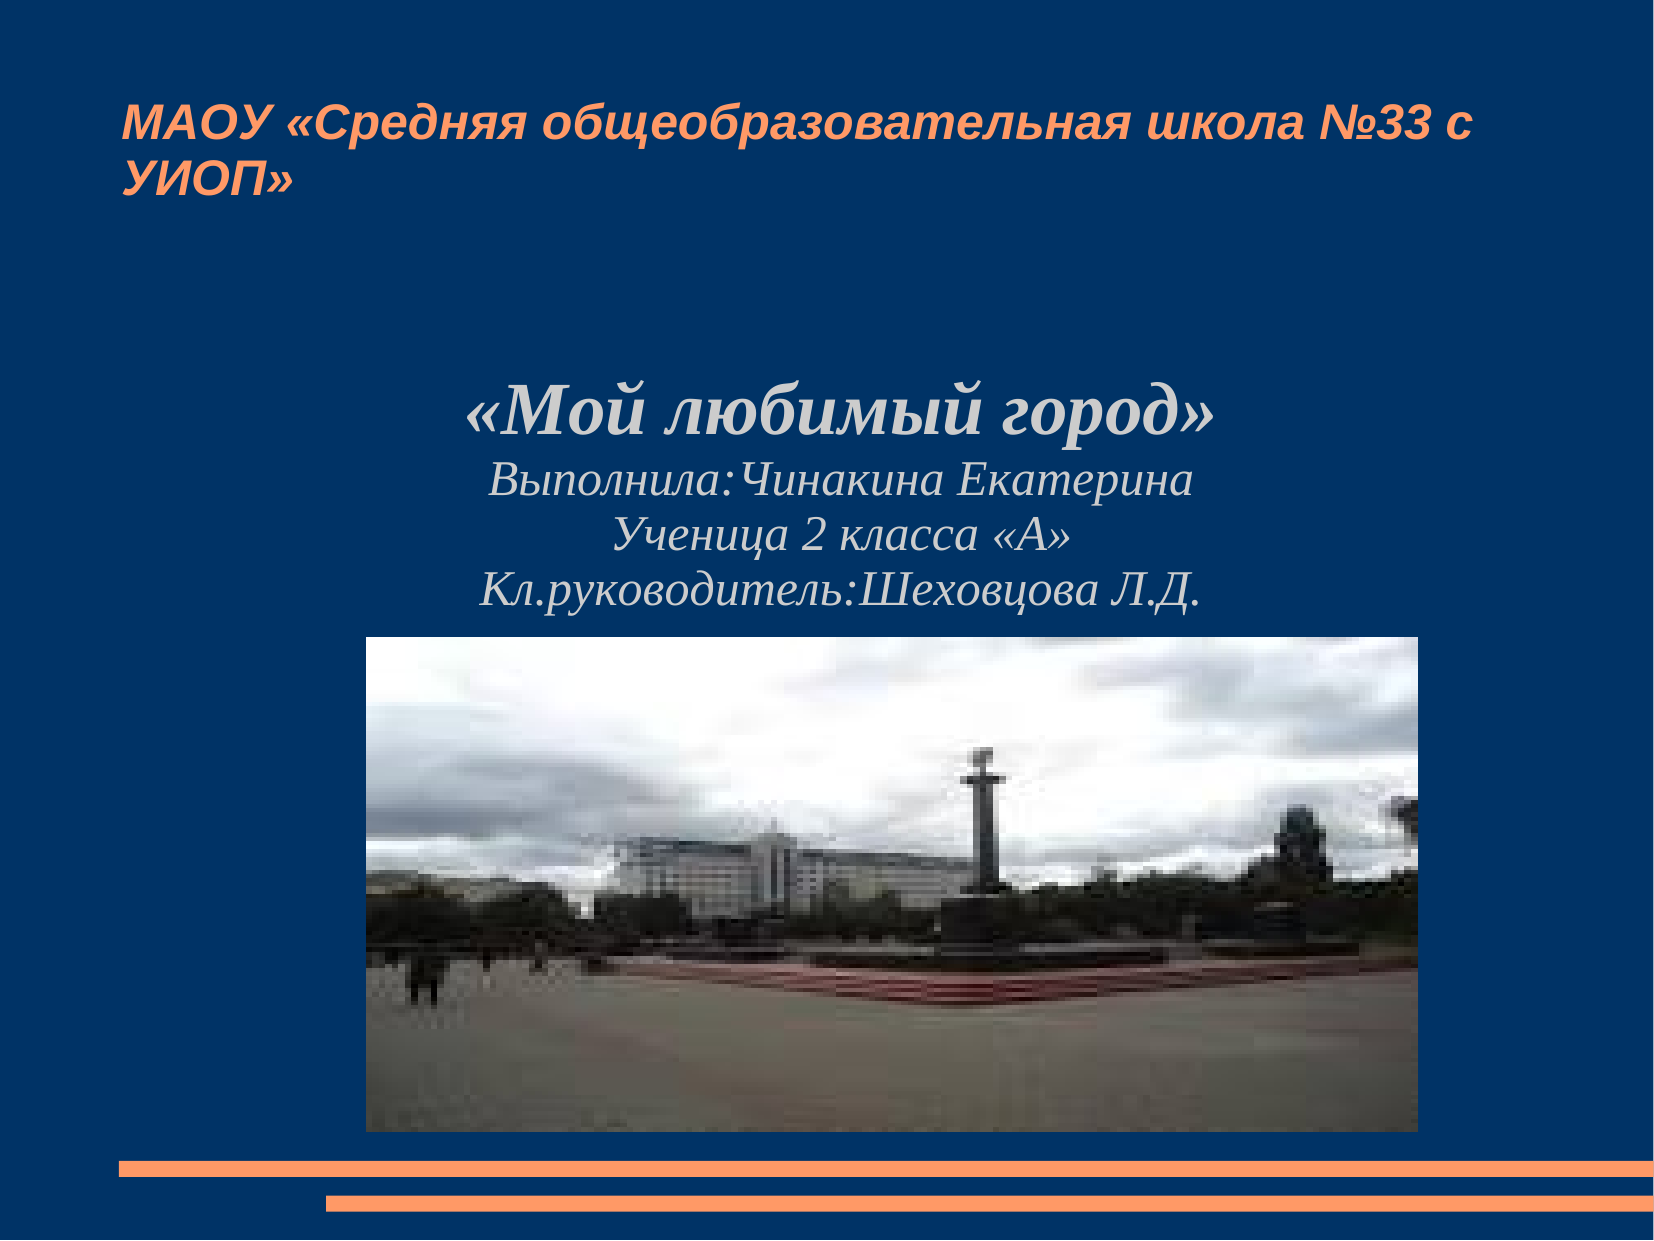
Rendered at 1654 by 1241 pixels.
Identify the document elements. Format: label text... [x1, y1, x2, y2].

subtitle «Мой любимый город» Выполнила:Чинакина Екатерина Ученица 2 класса «А» Кл.руководитель:Шеховцова Л.Д. [121, 322, 1561, 1132]
picture [366, 637, 1418, 1132]
title МАОУ «Средняя общеобразовательная школа №33 с УИОП» [121, 46, 1534, 254]
